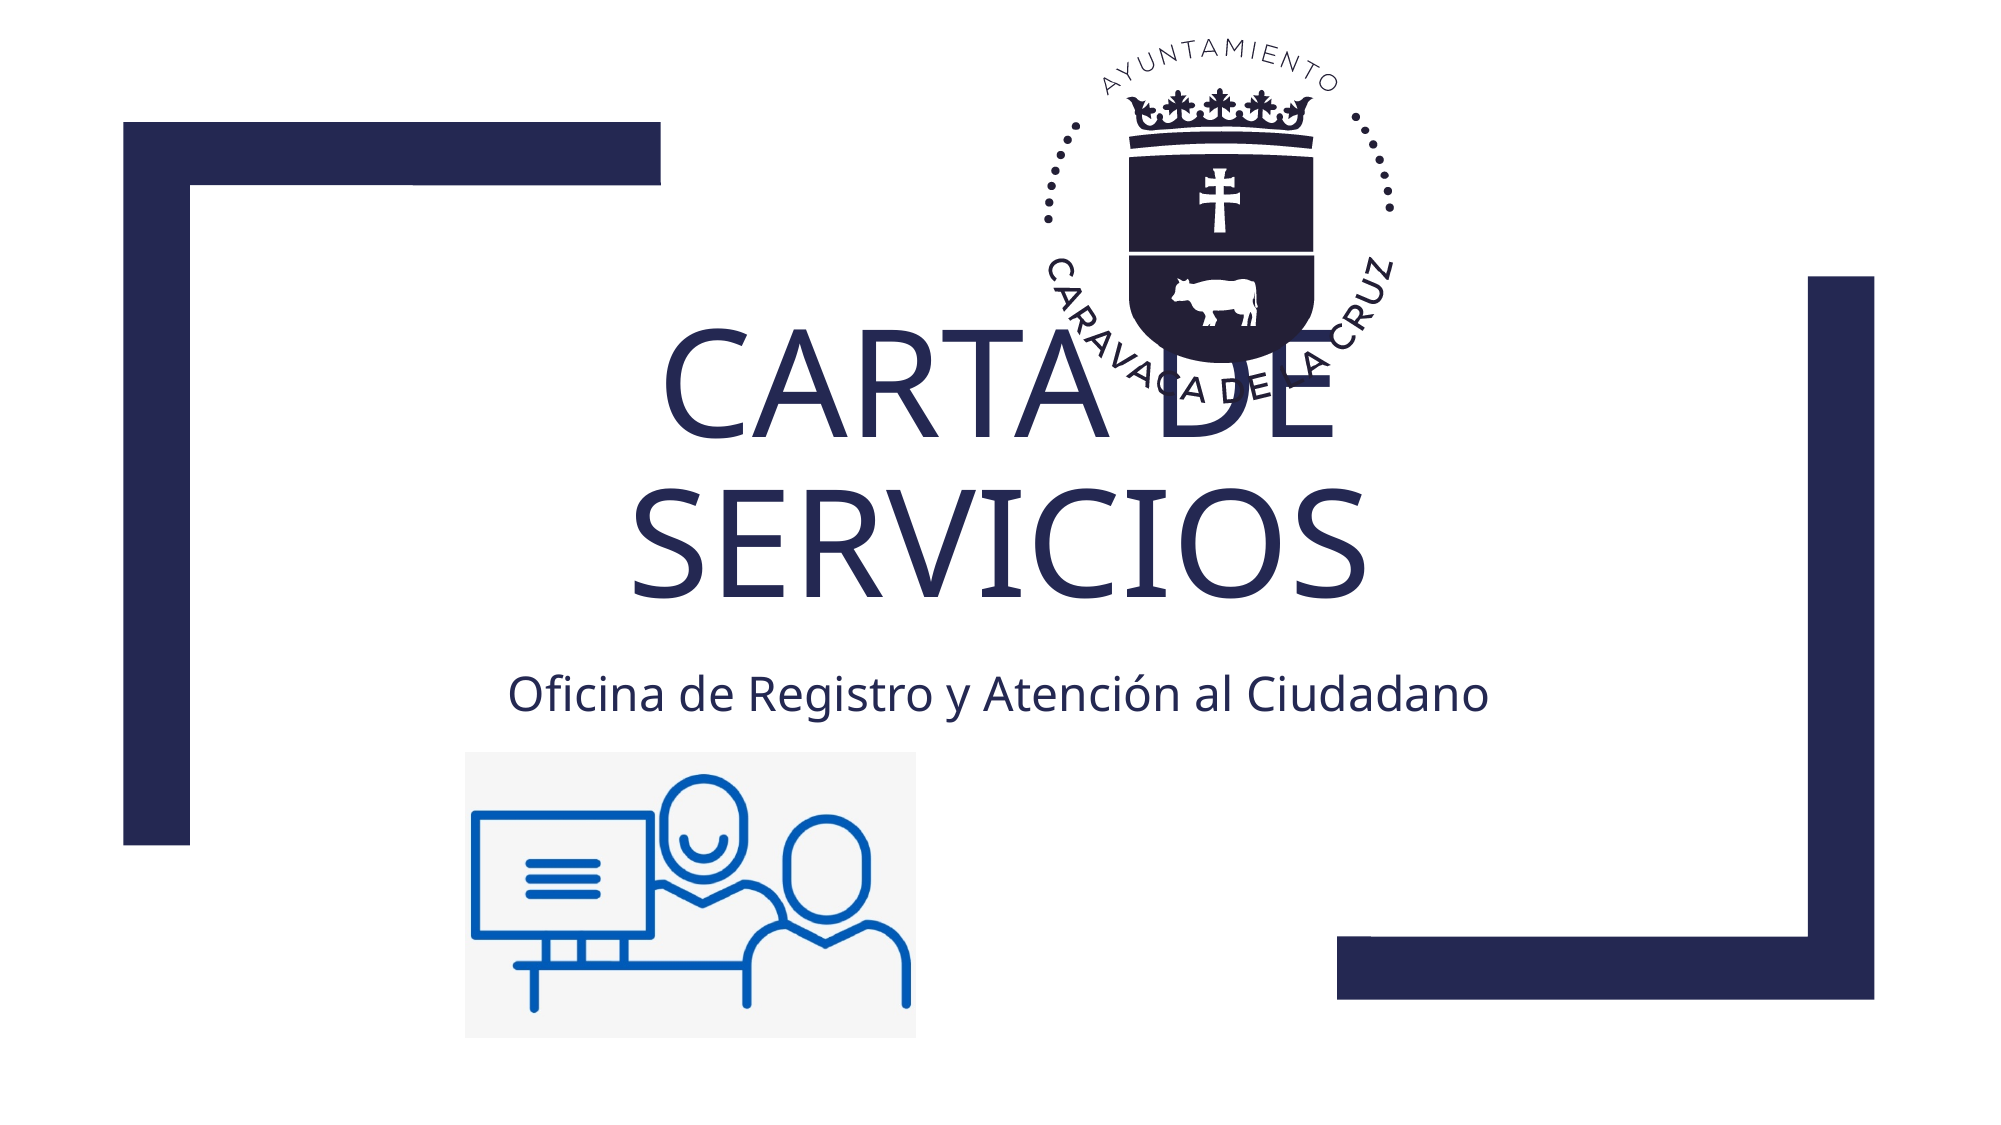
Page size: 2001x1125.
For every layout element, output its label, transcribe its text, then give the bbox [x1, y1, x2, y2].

title Carta de Servicios [314, 293, 1686, 638]
subtitle Oficina de Registro y Atención al Ciudadano [439, 649, 1561, 828]
picture [465, 752, 916, 1038]
picture [1036, 35, 1403, 414]
